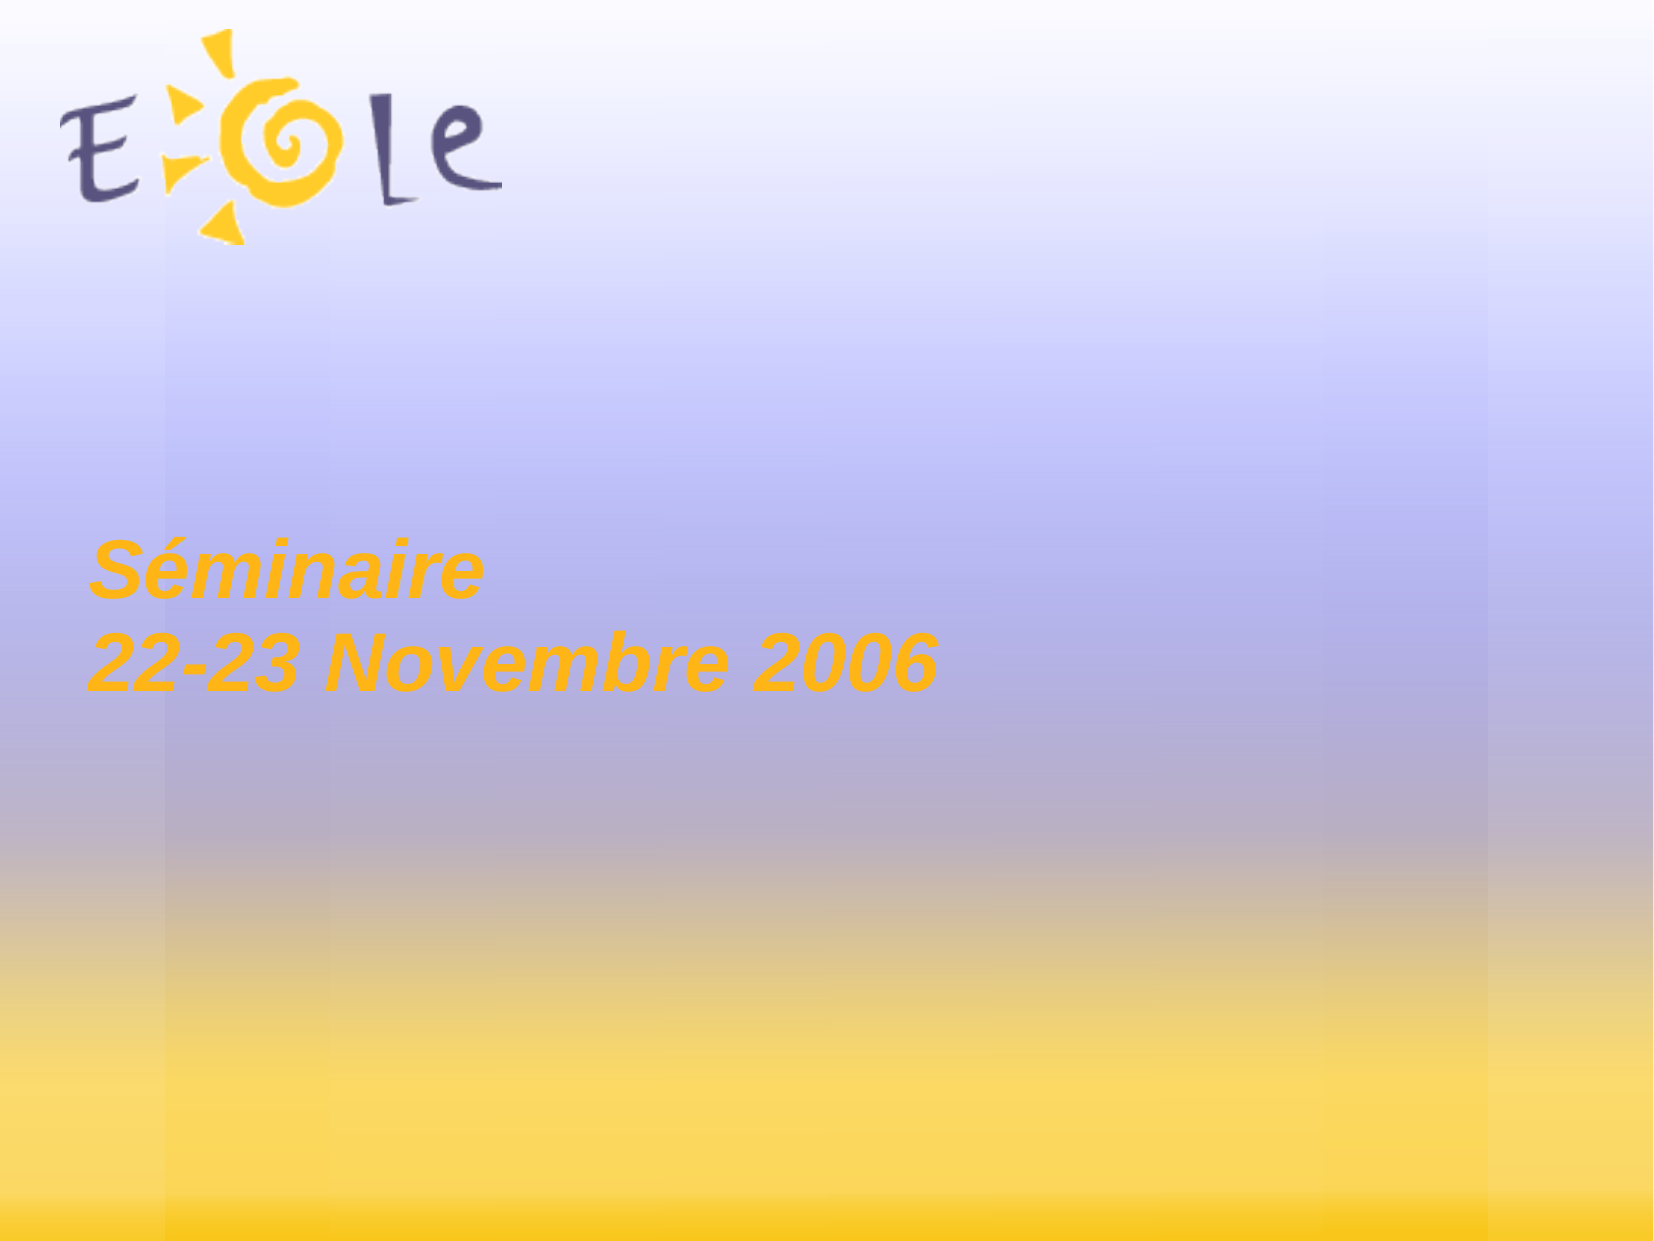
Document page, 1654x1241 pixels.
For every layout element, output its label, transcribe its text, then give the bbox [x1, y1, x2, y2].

picture [0, 0, 1654, 1241]
title Séminaire 22-23 Novembre 2006 [88, 508, 1577, 724]
